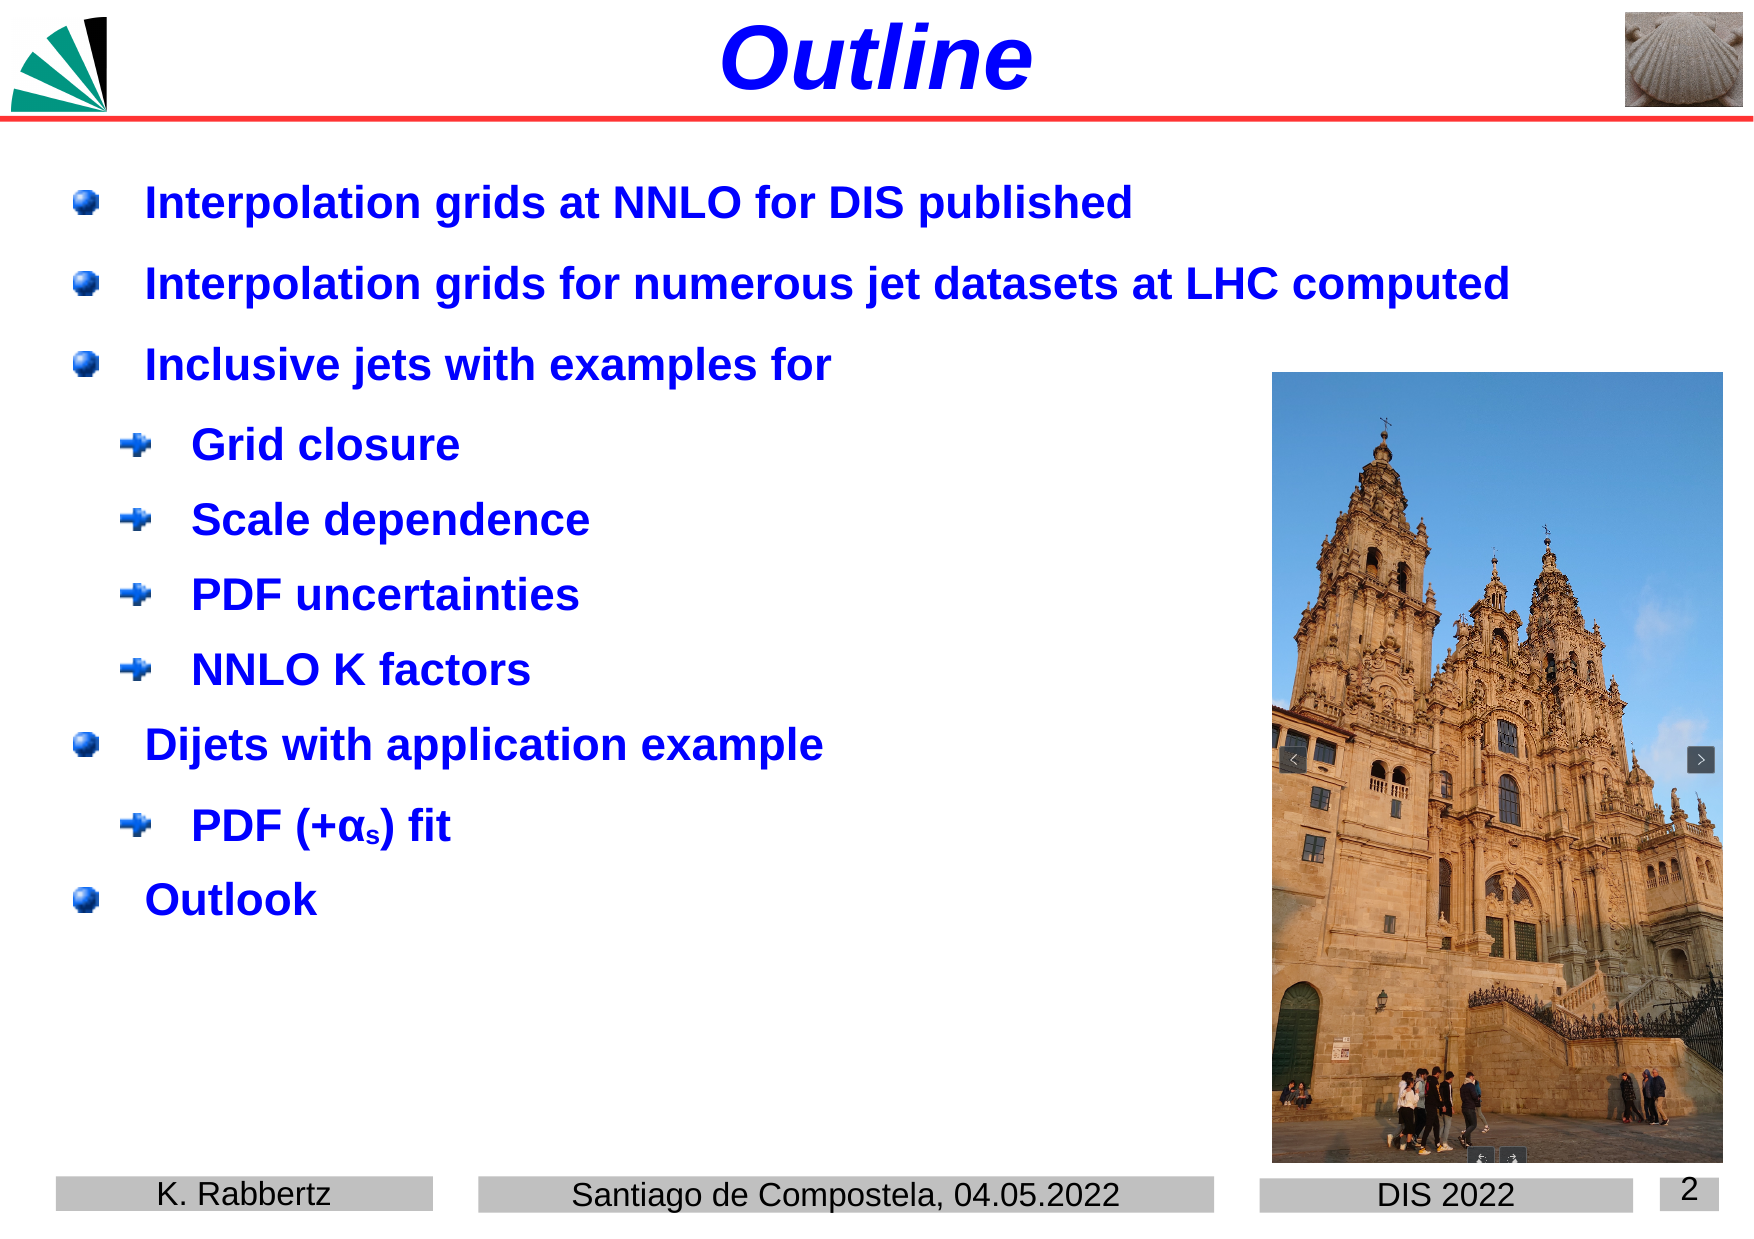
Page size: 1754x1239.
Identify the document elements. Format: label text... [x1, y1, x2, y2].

picture [1272, 372, 1723, 1163]
picture [1630, 12, 1743, 107]
title Outline [124, 0, 1630, 116]
list Interpolation grids at NNLO for DIS published Interpolation grids for numerous jet datasets at LHC computed Inclusive jets with examples for Grid closure Scale dependence PDF uncertainties NNLO K factors Dijets with application example PDF (+αs) fit Outlook [62, 176, 1688, 1128]
picture [11, 17, 107, 113]
